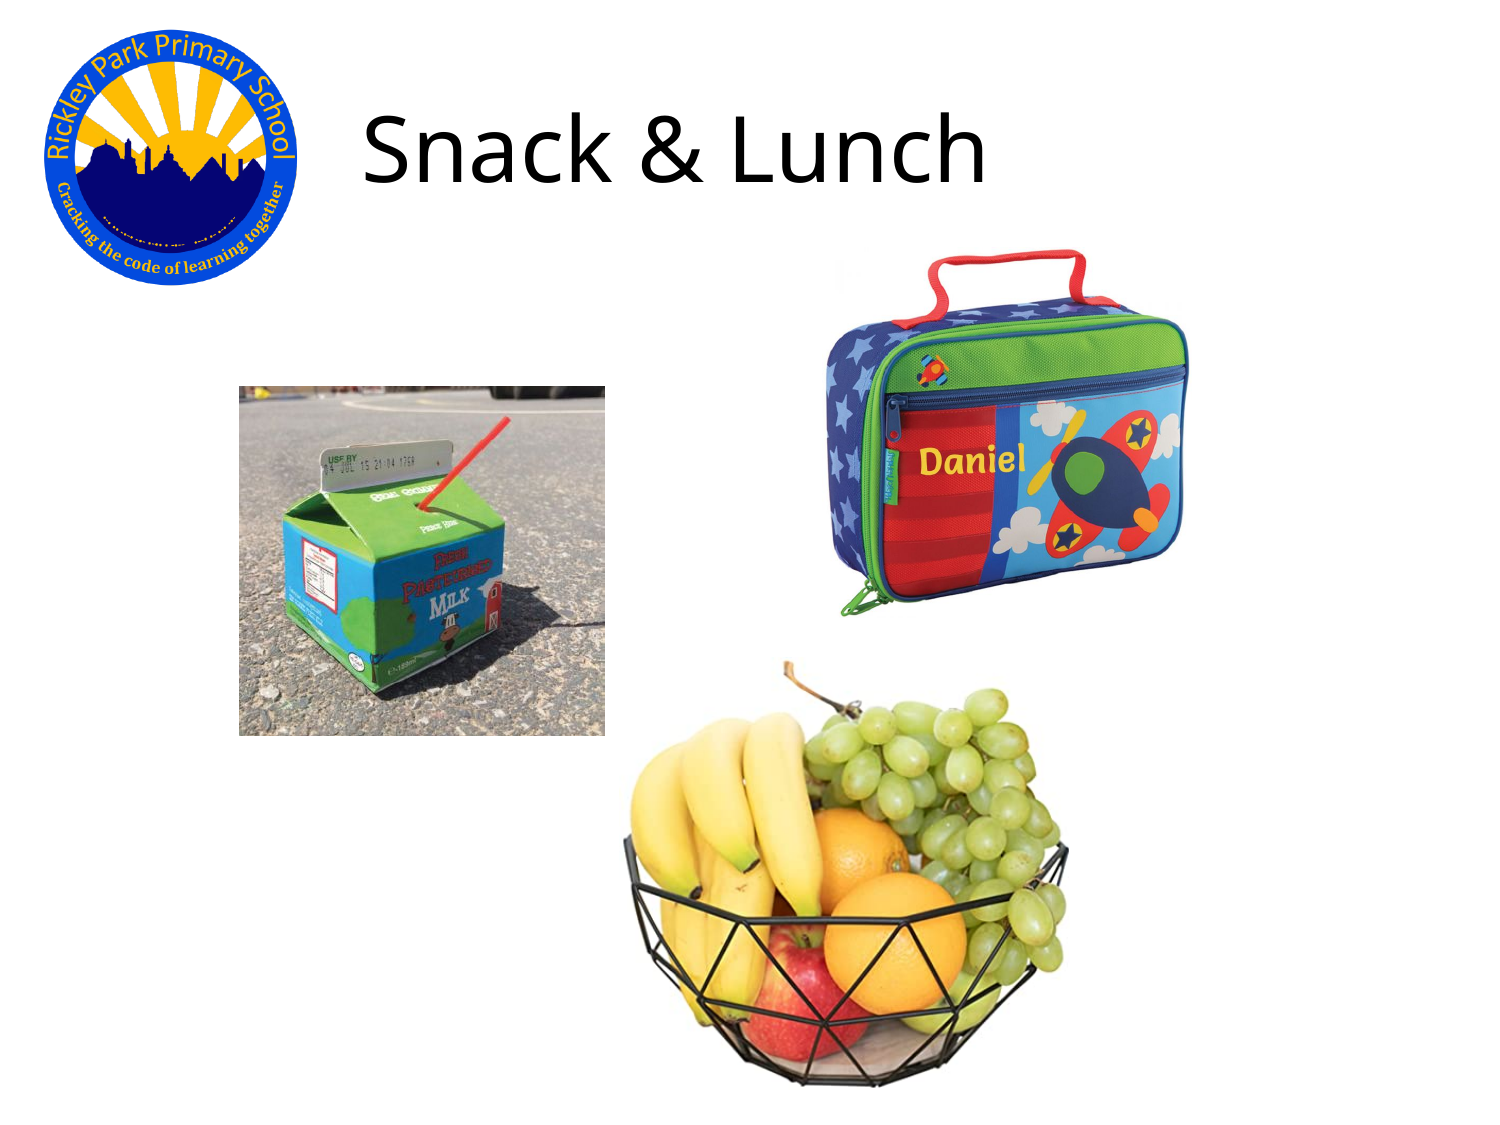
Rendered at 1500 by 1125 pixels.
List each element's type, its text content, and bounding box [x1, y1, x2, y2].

picture [619, 657, 1070, 1090]
title Snack & Lunch [112, 24, 1240, 209]
picture [239, 387, 605, 736]
picture [41, 29, 299, 288]
picture [822, 247, 1192, 618]
